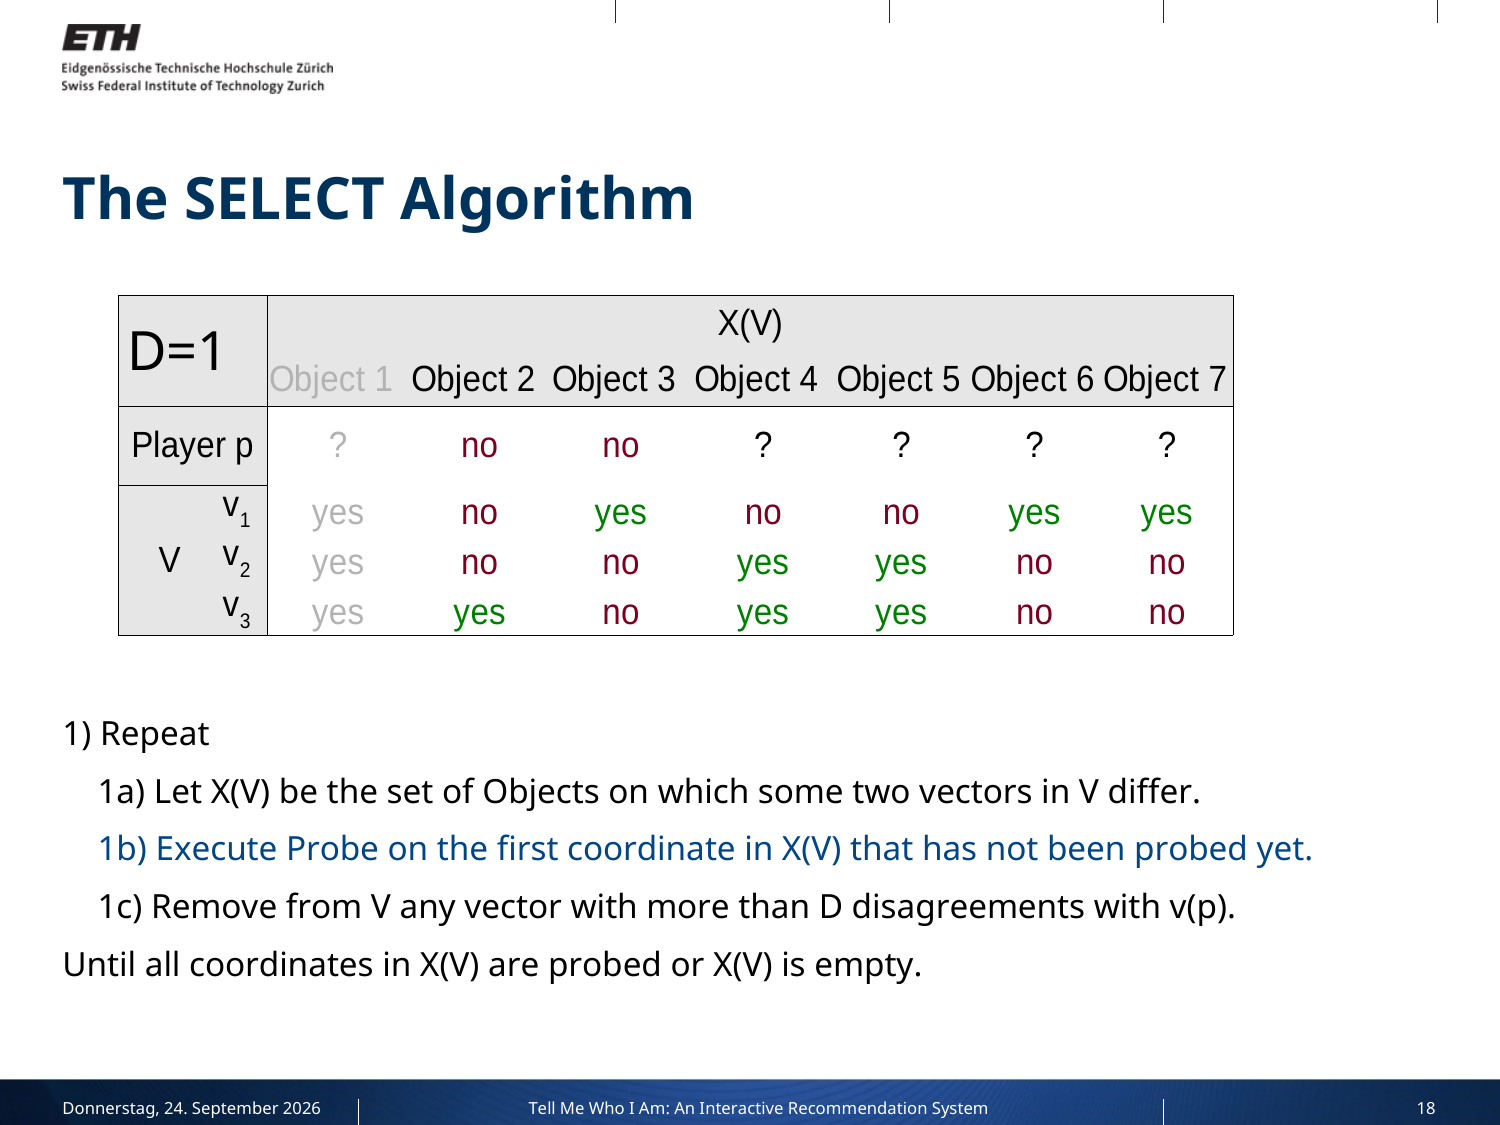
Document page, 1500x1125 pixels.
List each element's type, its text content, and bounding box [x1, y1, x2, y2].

text_box D=1 [112, 309, 264, 389]
picture [0, 1078, 1500, 1125]
chart [118, 295, 1236, 638]
picture [62, 24, 333, 94]
list 1) Repeat 1a) Let X(V) be the set of Objects on which some two vectors in V differ. 1b) Execute Probe on the first coordinate in X(V) that has not been probed yet. 1c) Remove from V any vector with more than D disagreements with v(p). Until all coordinates in X(V) are probed or X(V) is empty. [62, 709, 1438, 1066]
title The SELECT Algorithm [62, 157, 1438, 296]
